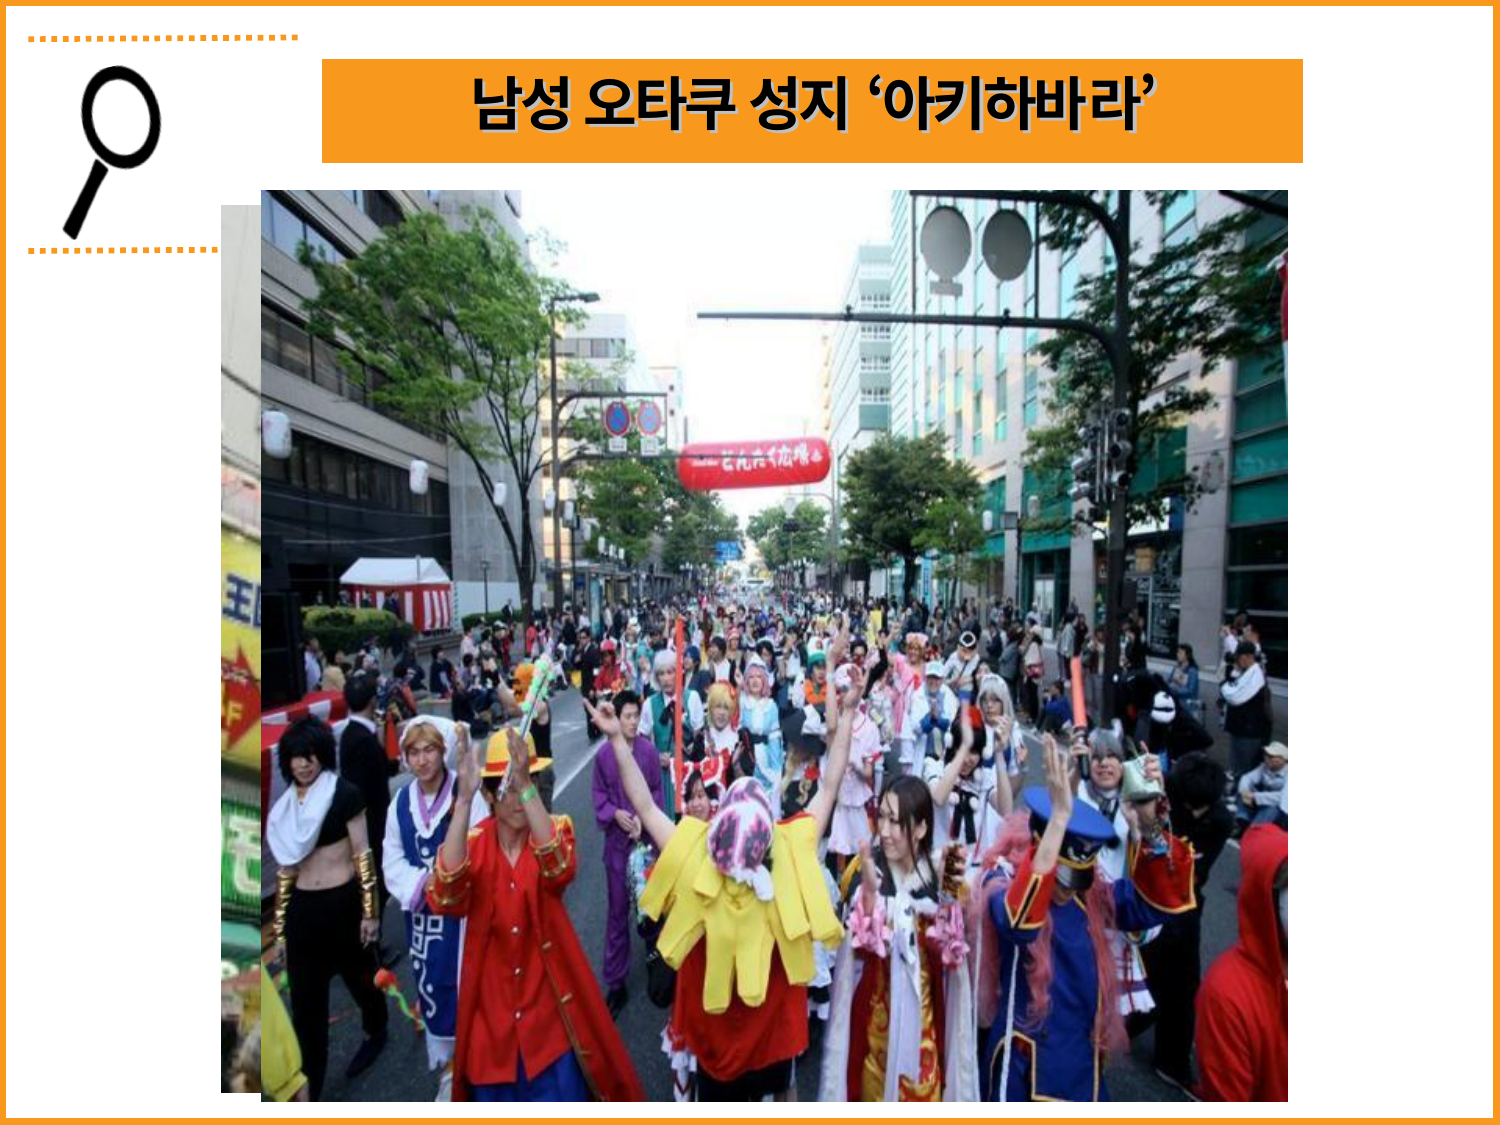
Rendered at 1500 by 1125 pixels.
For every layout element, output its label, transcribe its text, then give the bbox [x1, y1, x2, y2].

picture [31, 58, 183, 242]
text_box 남성 오타쿠 성지 ‘아키하바라’ [354, 59, 1265, 146]
picture [221, 190, 1288, 1102]
text_box [322, 59, 1303, 190]
